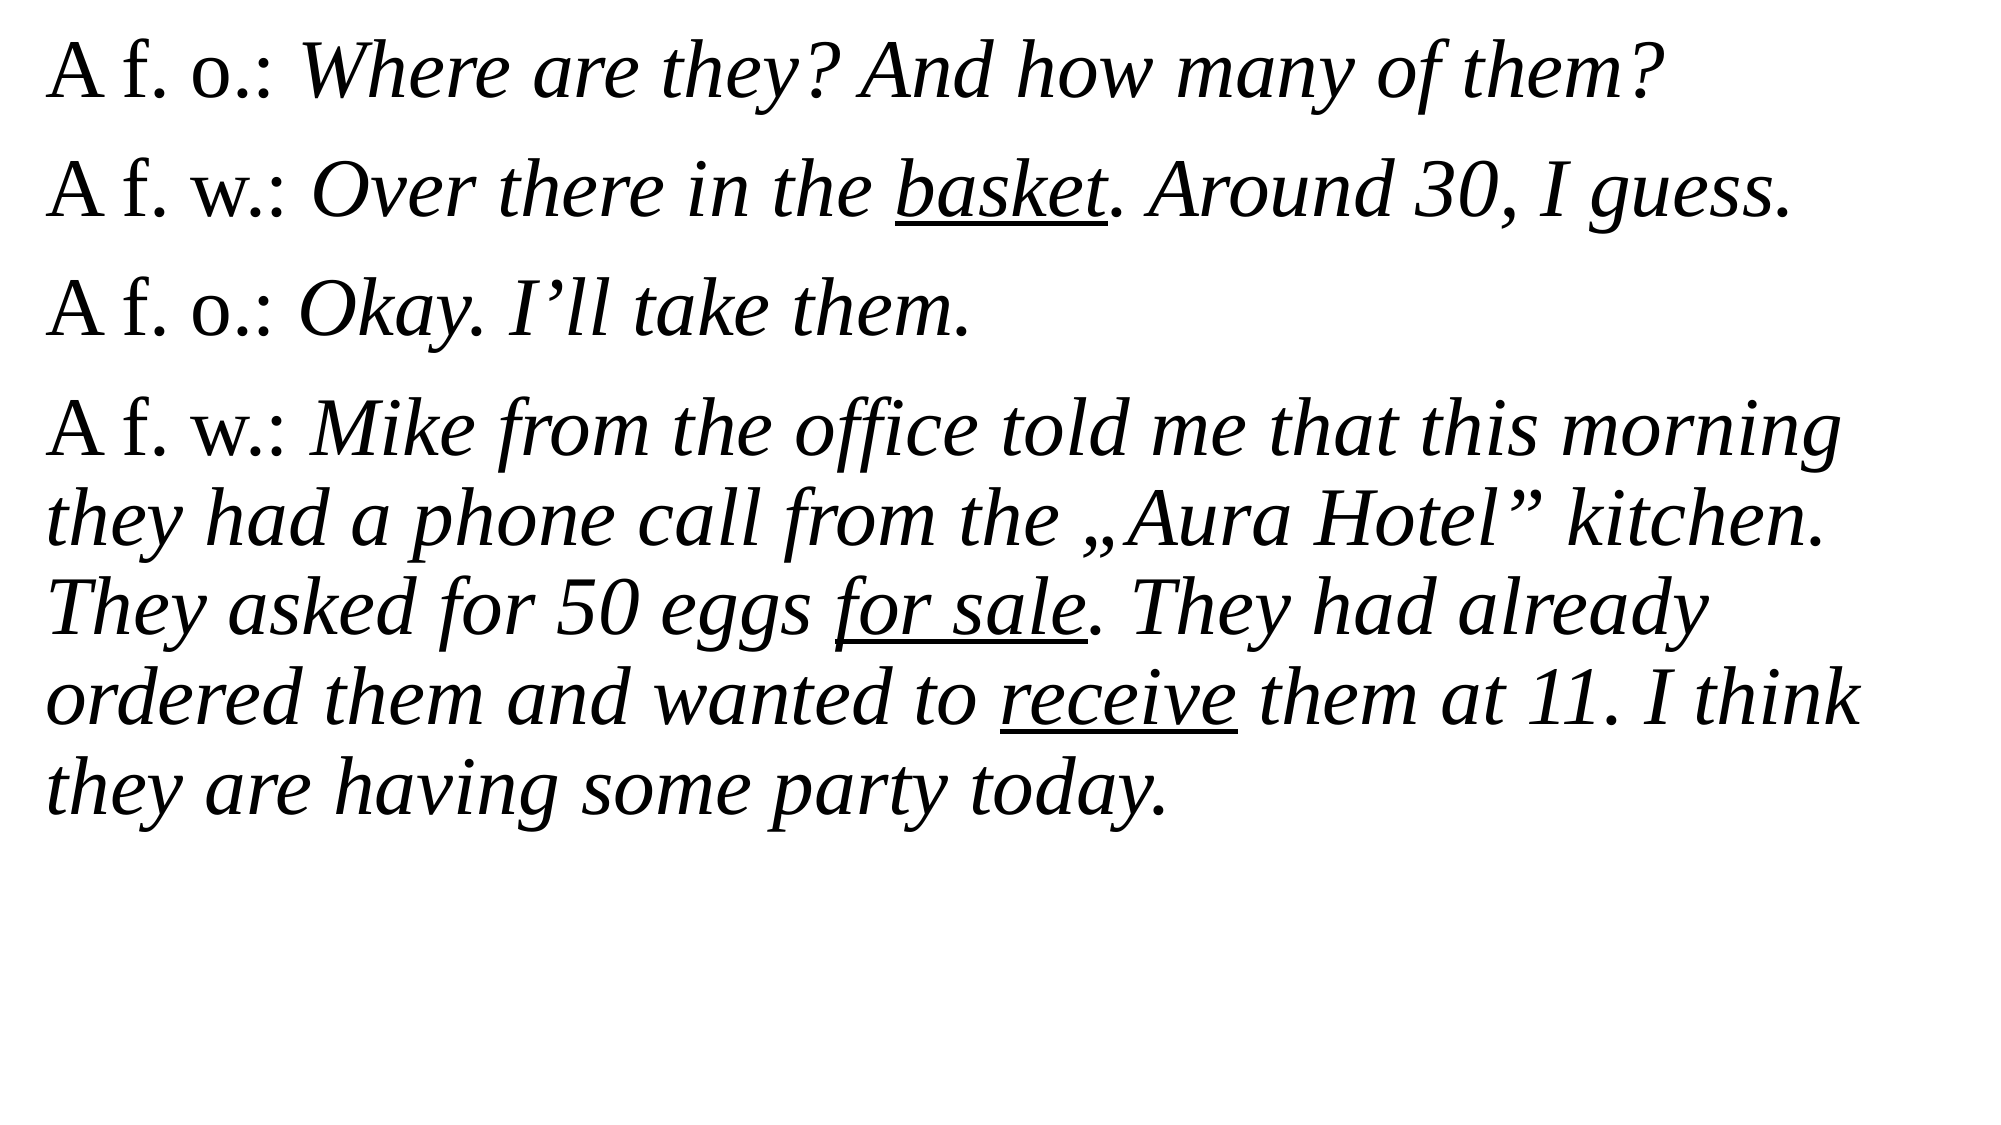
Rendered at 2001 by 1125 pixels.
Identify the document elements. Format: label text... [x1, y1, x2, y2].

list A f. o.: Where are they? And how many of them? A f. w.: Over there in the basket. Around 30, I guess. A f. o.: Okay. I’ll take them. A f. w.: Mike from the office told me that this morning they had a phone call from the „Aura Hotel” kitchen. They asked for 50 eggs for sale. They had already ordered them and wanted to receive them at 11. I think they are having some party today. [30, 17, 1966, 1125]
